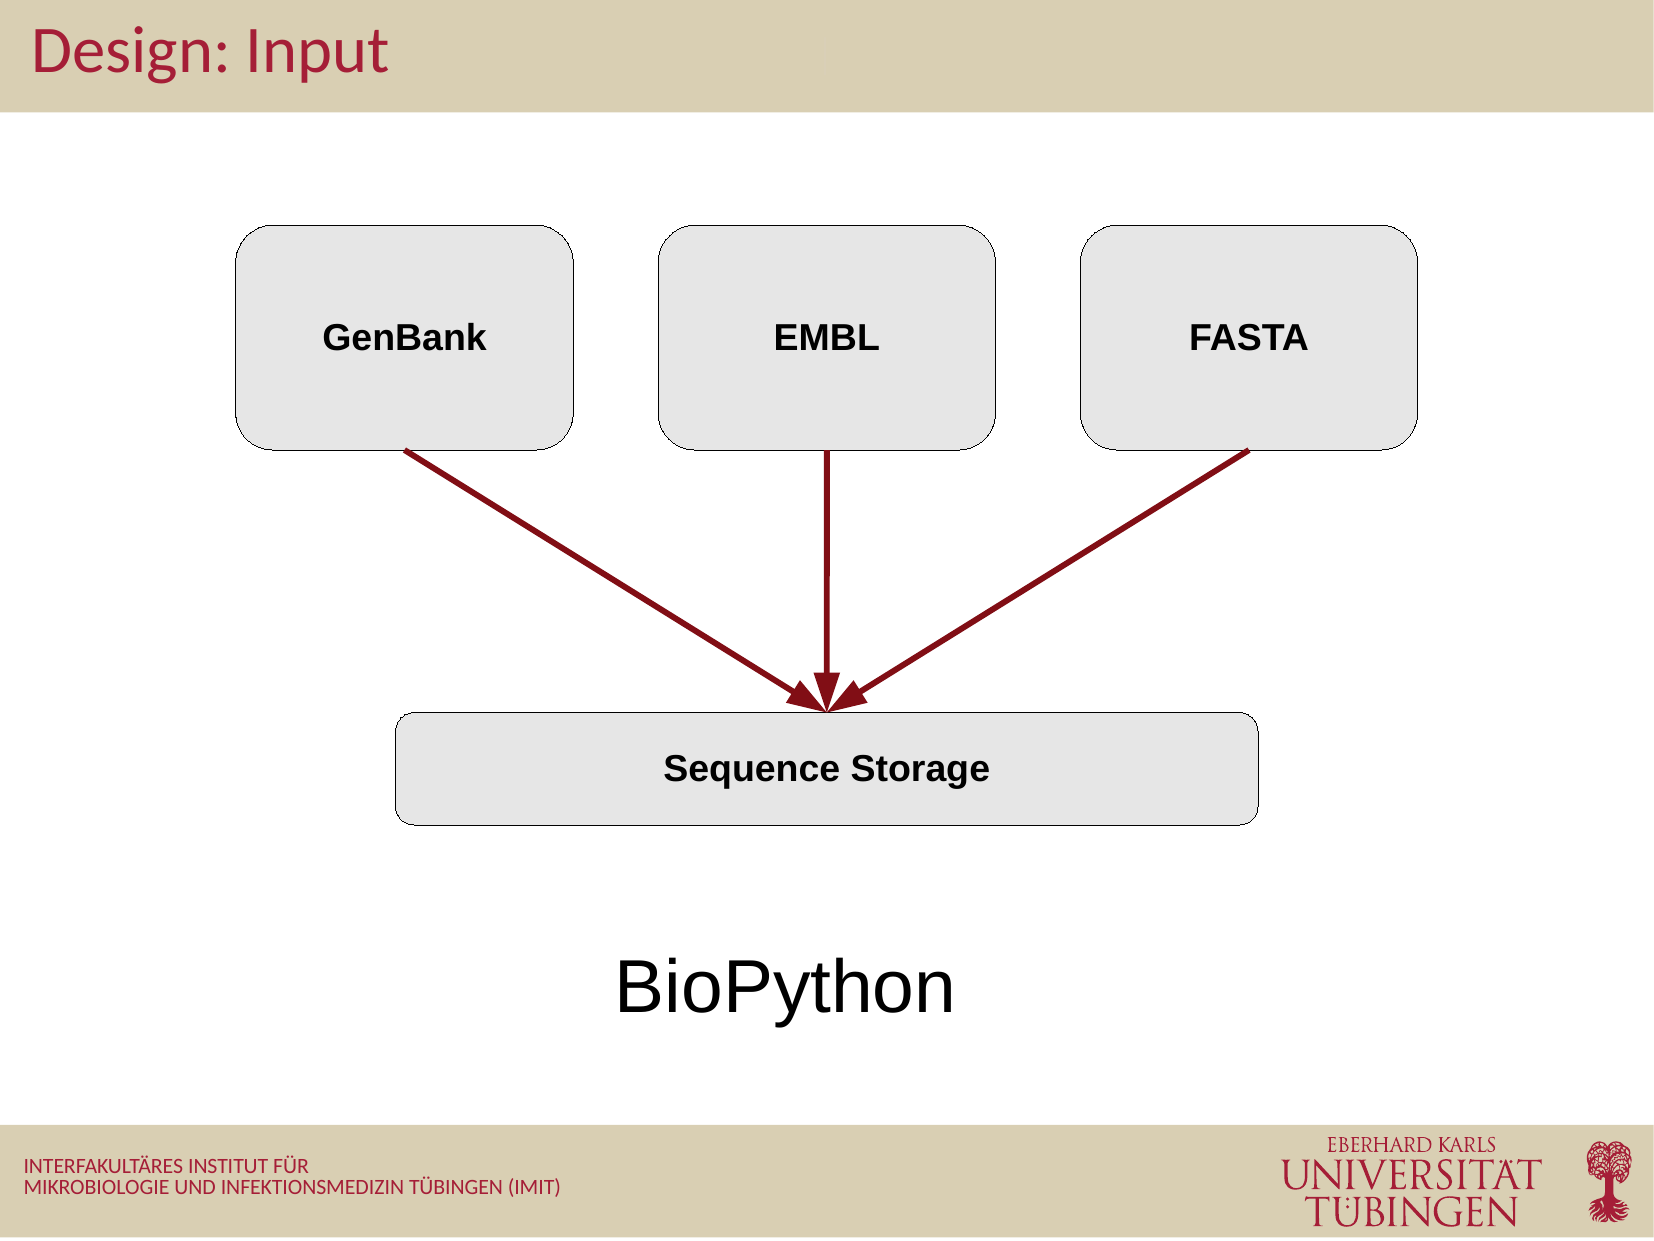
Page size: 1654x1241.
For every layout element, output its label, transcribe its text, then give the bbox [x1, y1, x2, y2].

text_box FASTA [1080, 225, 1418, 451]
text_box Sequence Storage [395, 712, 1259, 826]
text_box BioPython [600, 937, 972, 1037]
title Design: Input [31, 0, 1374, 113]
text_box EMBL [658, 225, 996, 451]
text_box GenBank [235, 225, 574, 451]
